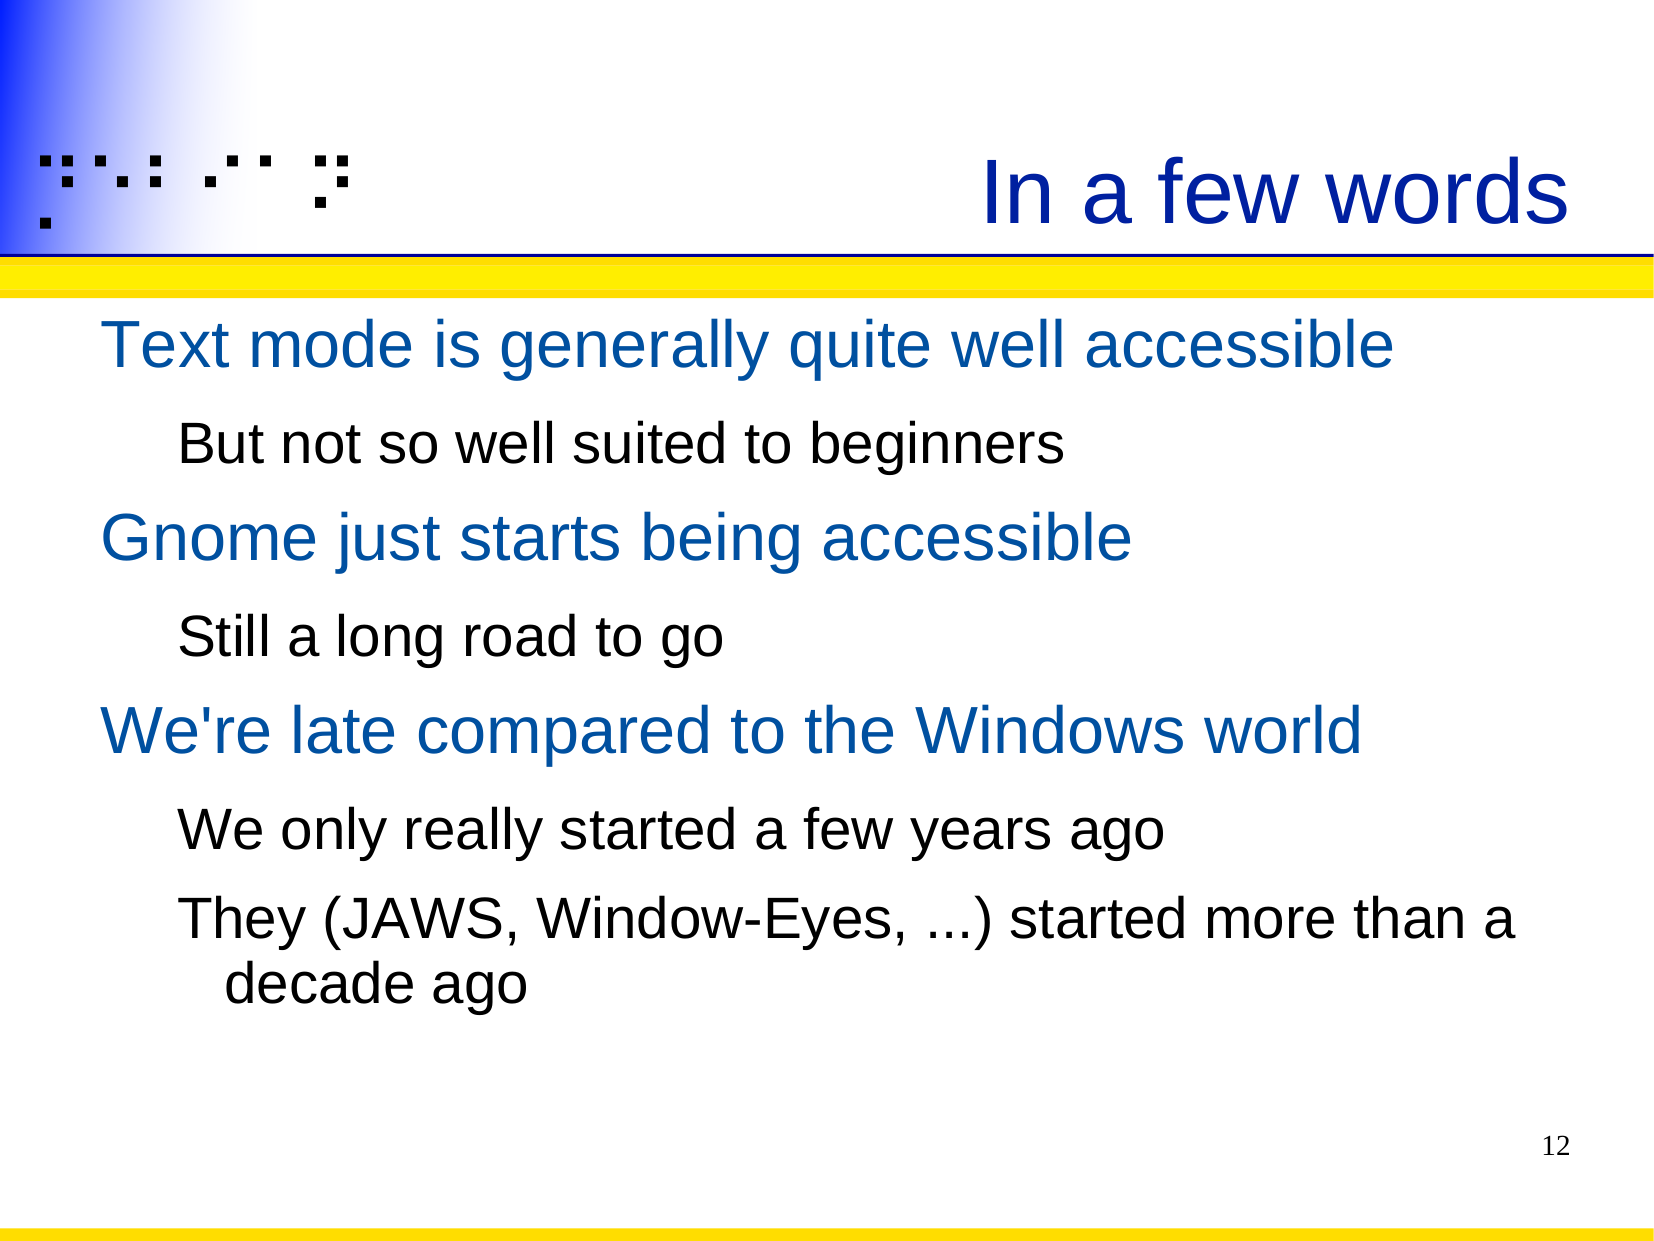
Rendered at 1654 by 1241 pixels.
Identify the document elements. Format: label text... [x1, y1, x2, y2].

title In a few words [372, 126, 1571, 257]
list Text mode is generally quite well accessible But not so well suited to beginners Gnome just starts being accessible Still a long road to go We're late compared to the Windows world We only really started a few years ago They (JAWS, Window-Eyes, ...) started more than a decade ago [82, 307, 1571, 1111]
